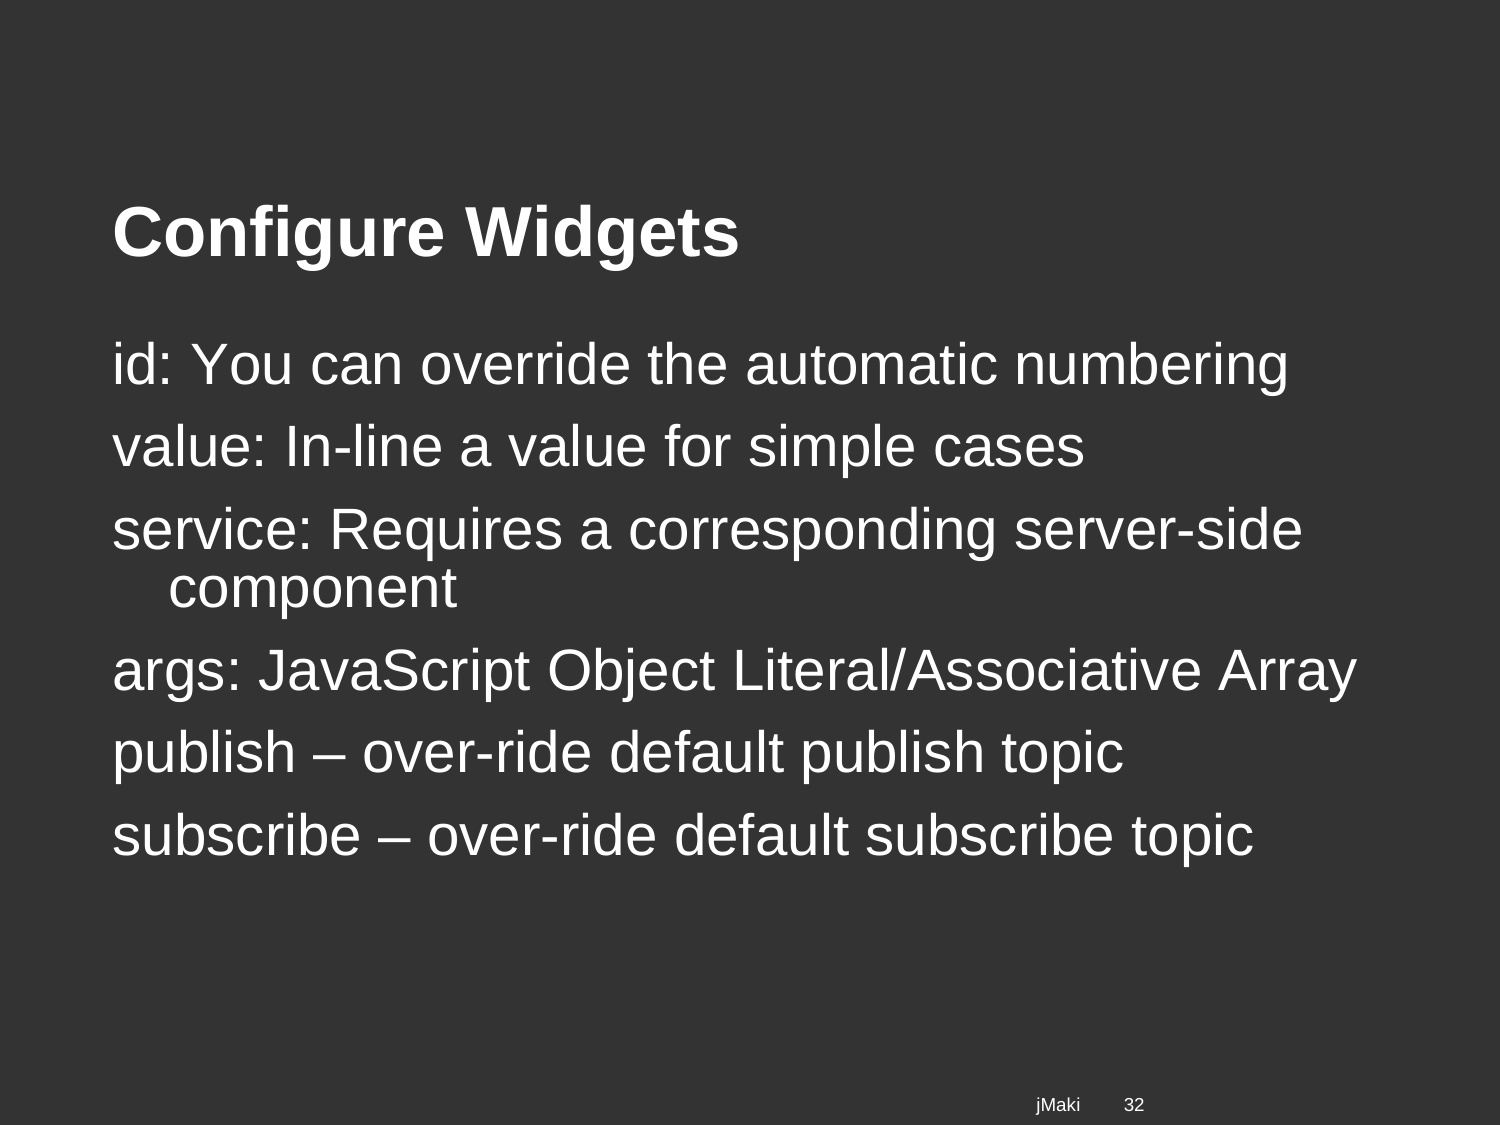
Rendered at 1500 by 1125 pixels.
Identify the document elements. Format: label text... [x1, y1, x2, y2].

list id: You can override the automatic numbering value: In-line a value for simple cases service: Requires a corresponding server-side component args: JavaScript Object Literal/Associative Array publish – over-ride default publish topic subscribe – over-ride default subscribe topic [112, 337, 1463, 1030]
title Configure Widgets [112, 119, 1417, 271]
